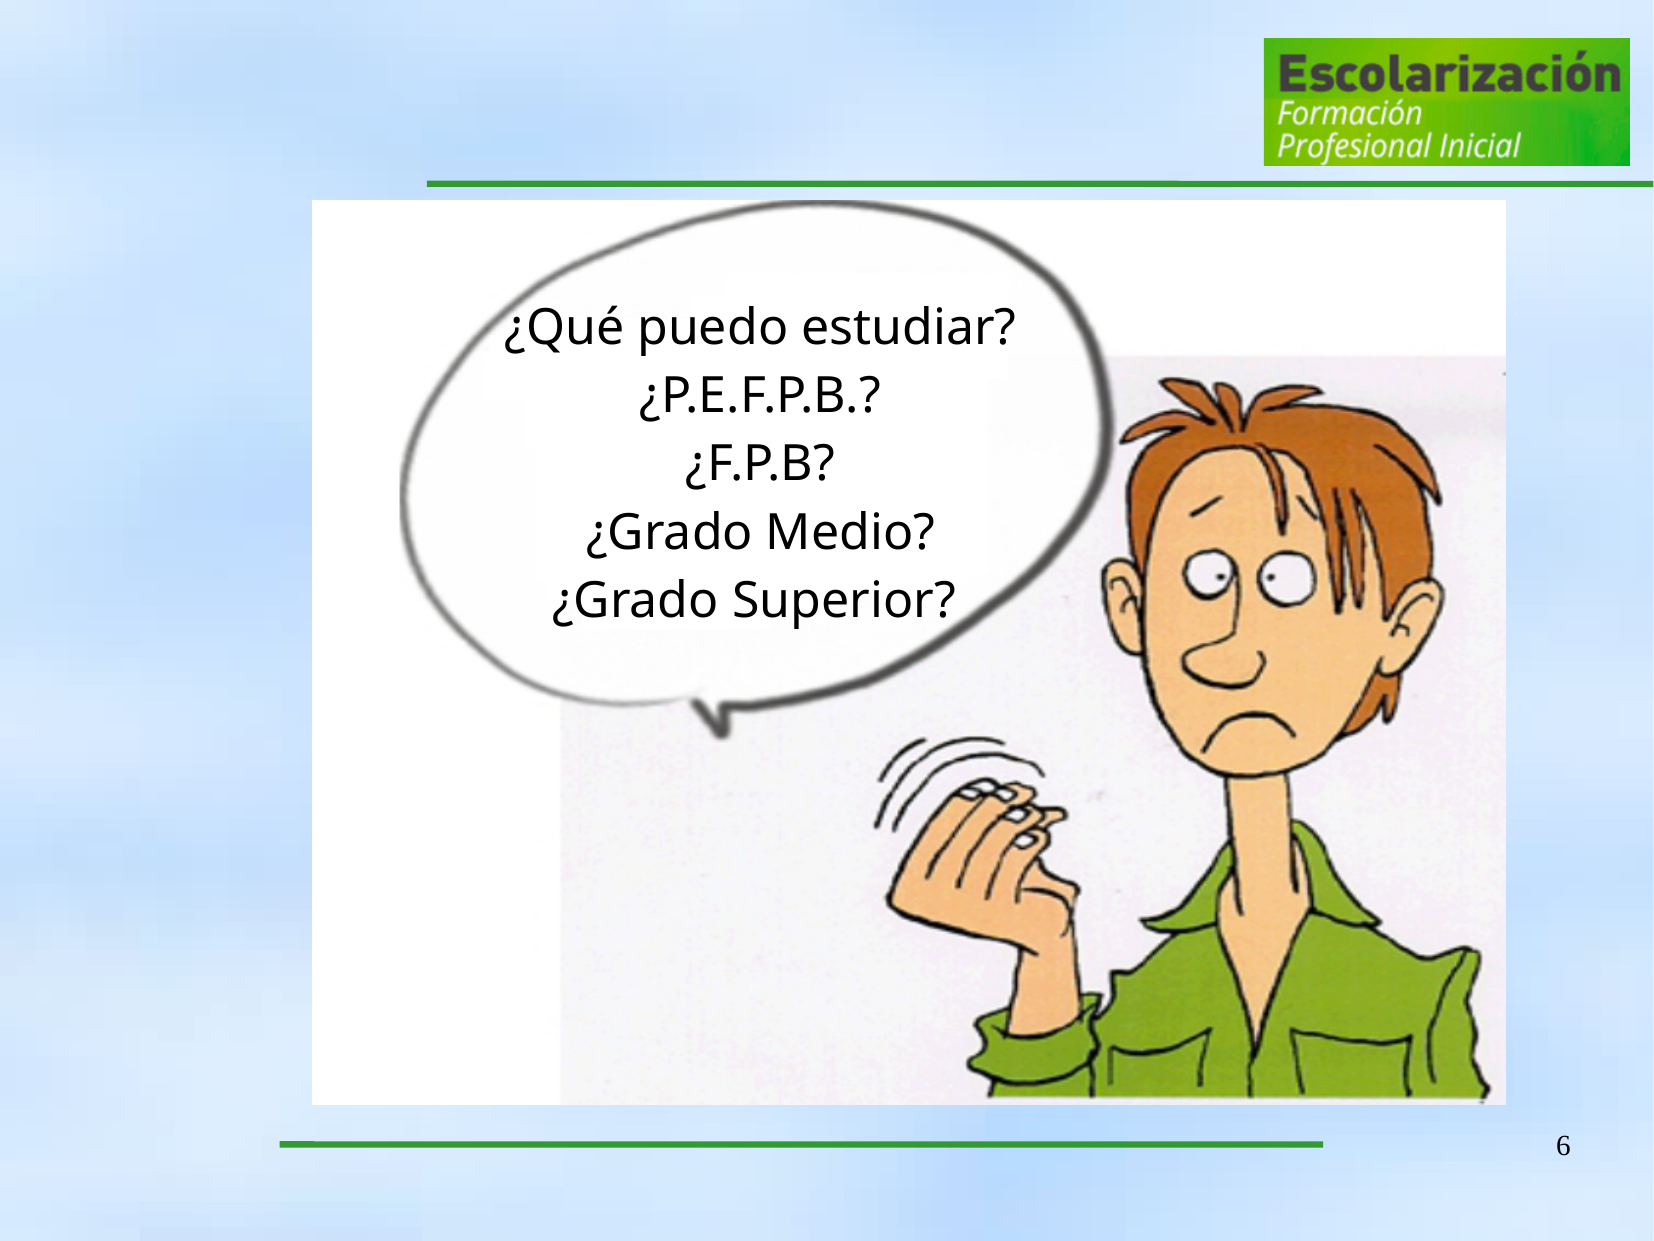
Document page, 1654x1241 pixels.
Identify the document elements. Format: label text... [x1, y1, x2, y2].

text_box ¿Qué puedo estudiar? ¿P.E.F.P.B.? ¿F.P.B? ¿Grado Medio? ¿Grado Superior? [320, 283, 1158, 950]
picture [0, 0, 1654, 1241]
